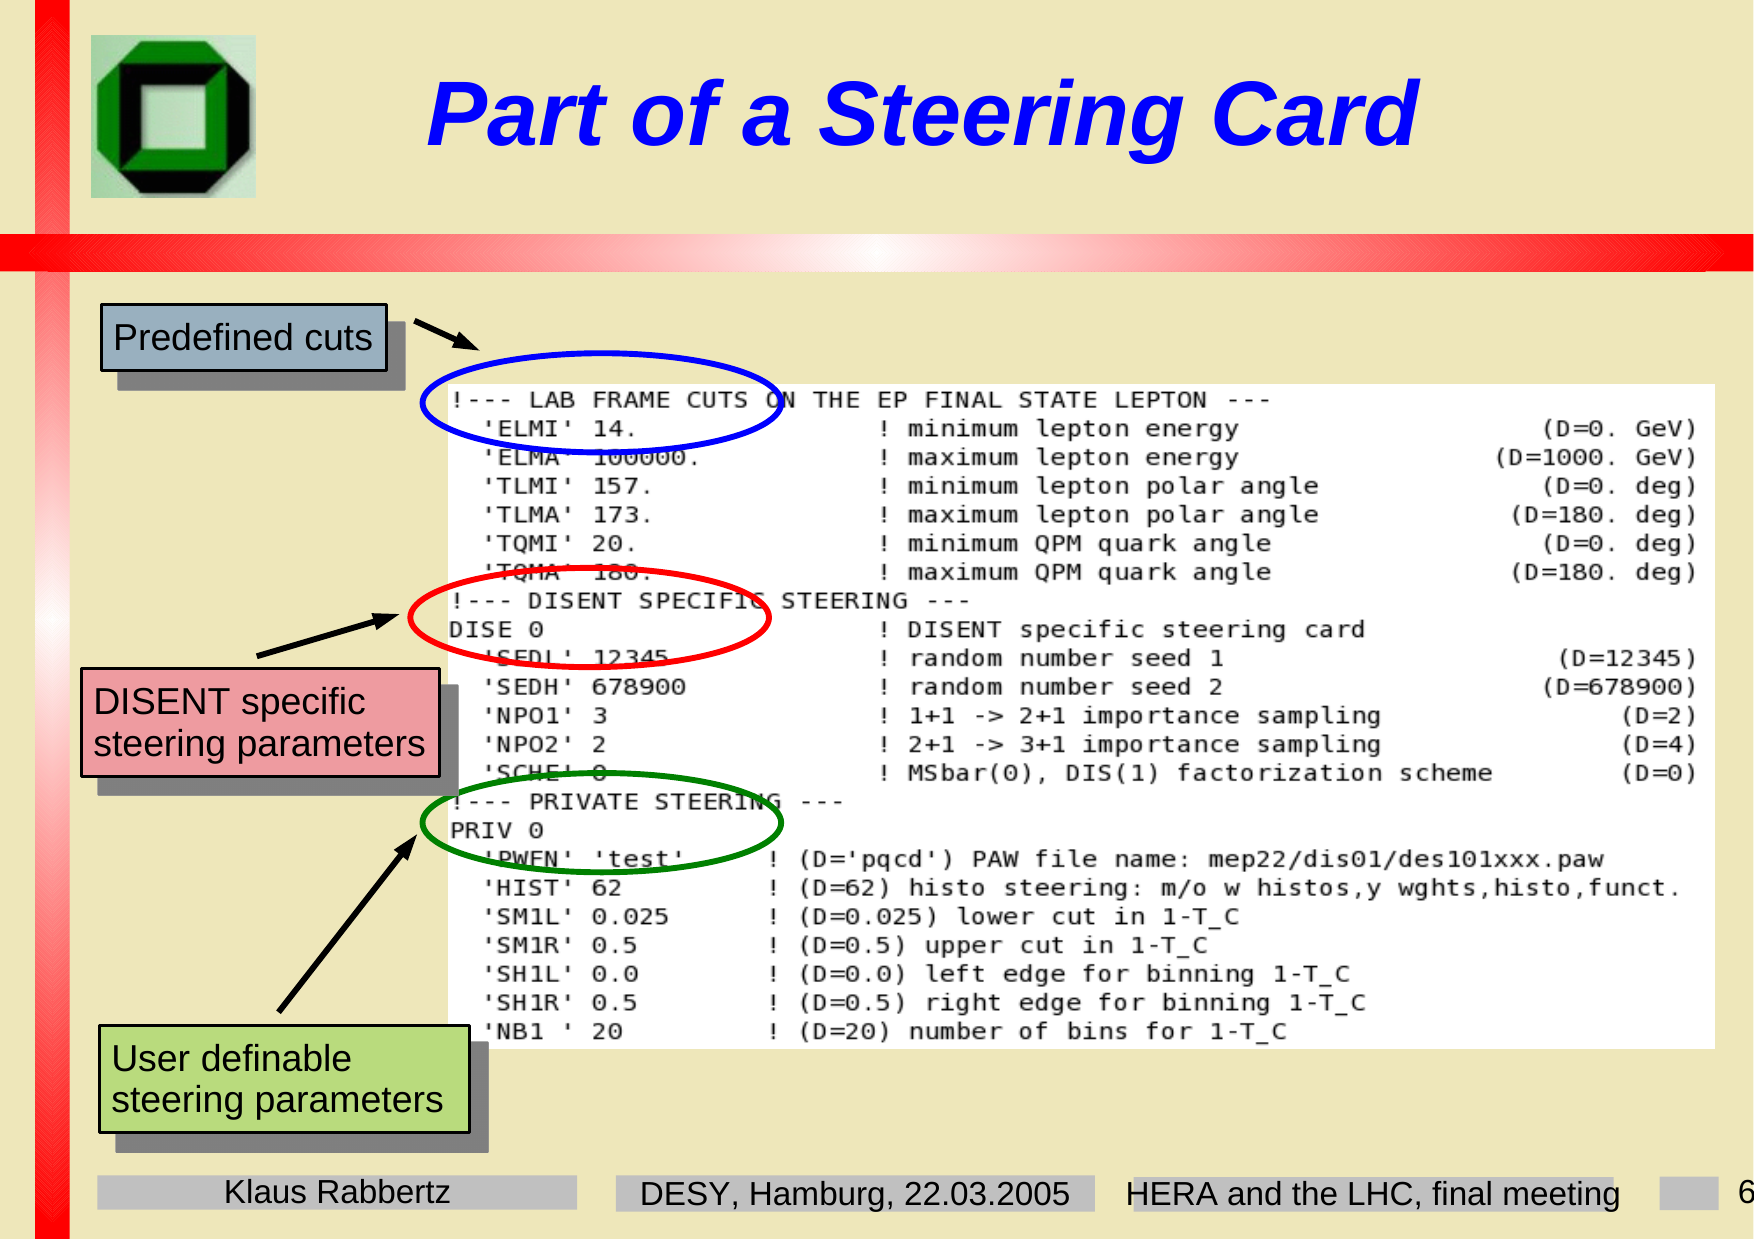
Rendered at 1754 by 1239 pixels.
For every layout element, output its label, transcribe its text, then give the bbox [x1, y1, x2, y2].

title Part of a Steering Card [282, 10, 1566, 217]
picture [91, 35, 256, 198]
text_box User definable steering parameters [99, 1025, 470, 1133]
picture [448, 776, 778, 869]
picture [448, 571, 765, 664]
picture [448, 384, 778, 449]
text_box Predefined cuts [101, 304, 387, 371]
picture [448, 384, 1715, 1049]
text_box DISENT specific steering parameters [81, 668, 440, 777]
